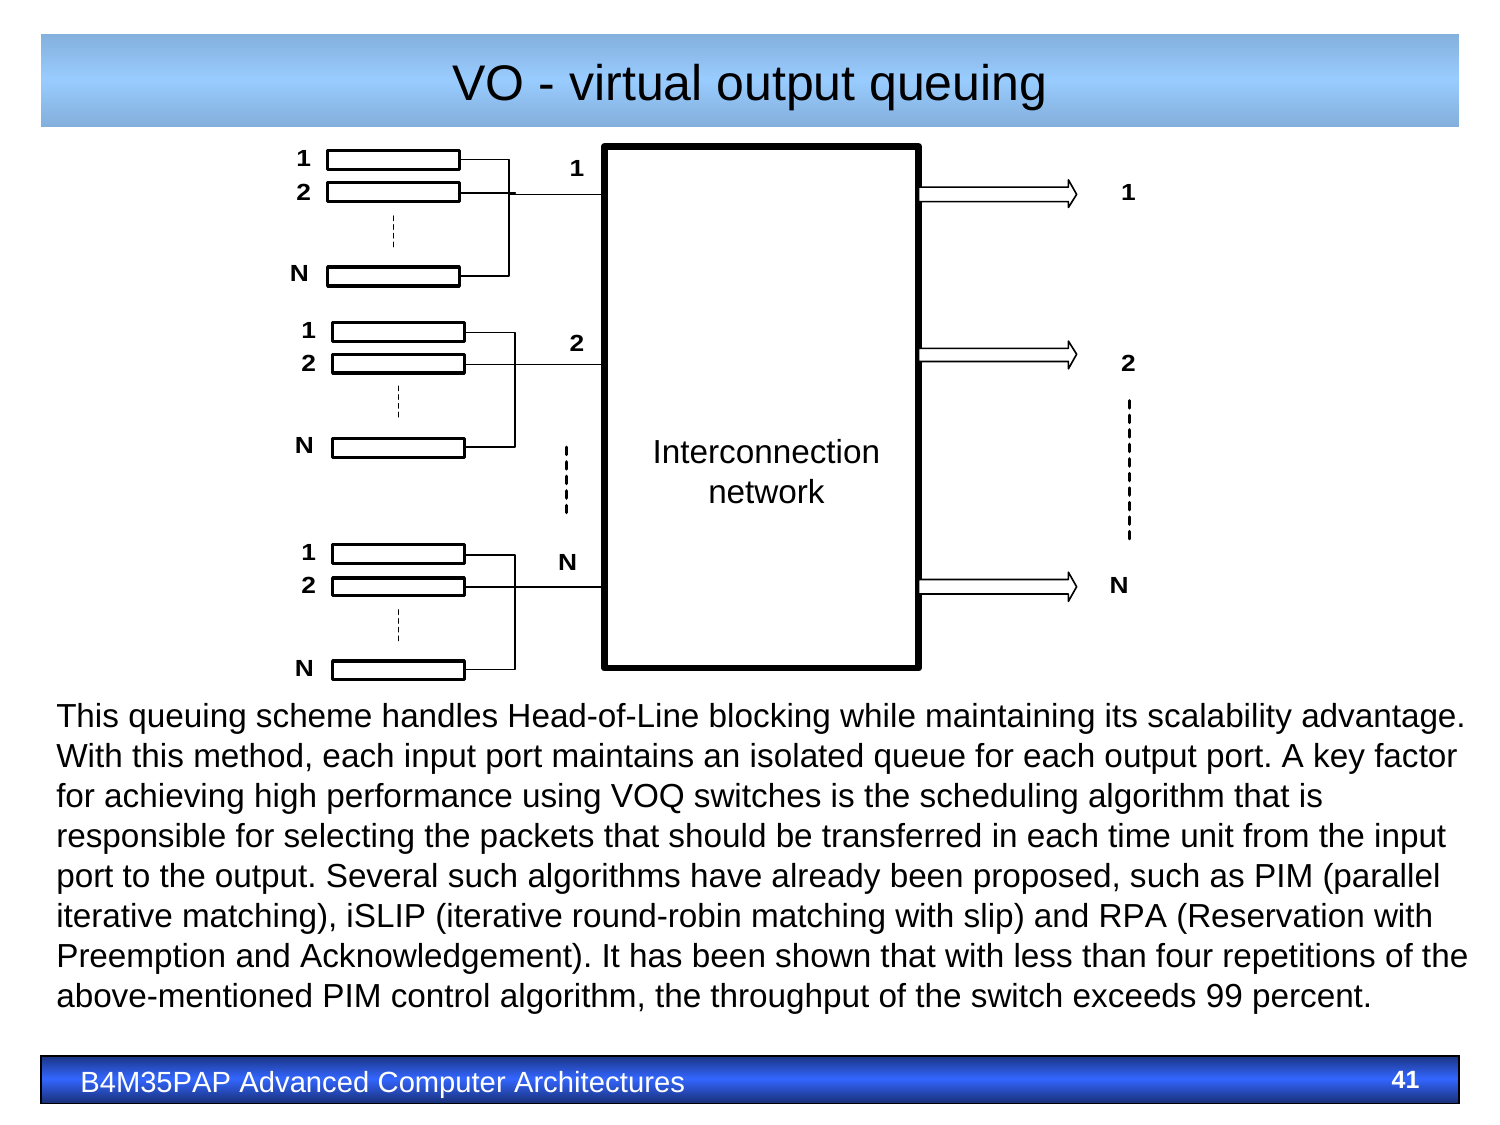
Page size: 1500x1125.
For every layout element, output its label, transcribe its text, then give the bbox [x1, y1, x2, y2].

title VO - virtual output queuing [41, 34, 1459, 127]
text_box Interconnection network [629, 388, 905, 518]
list This queuing scheme handles Head-of-Line blocking while maintaining its scalability advantage. With this method, each input port maintains an isolated queue for each output port. A key factor for achieving high performance using VOQ switches is the scheduling algorithm that is responsible for selecting the packets that should be transferred in each time unit from the input port to the output. Several such algorithms have already been proposed, such as PIM (parallel iterative matching), iSLIP (iterative round-robin matching with slip) and RPA (Reservation with Preemption and Acknowledgement). It has been shown that with less than four repetitions of the above-mentioned PIM control algorithm, the throughput of the switch exceeds 99 percent. [41, 686, 1492, 996]
chart [271, 139, 1172, 687]
